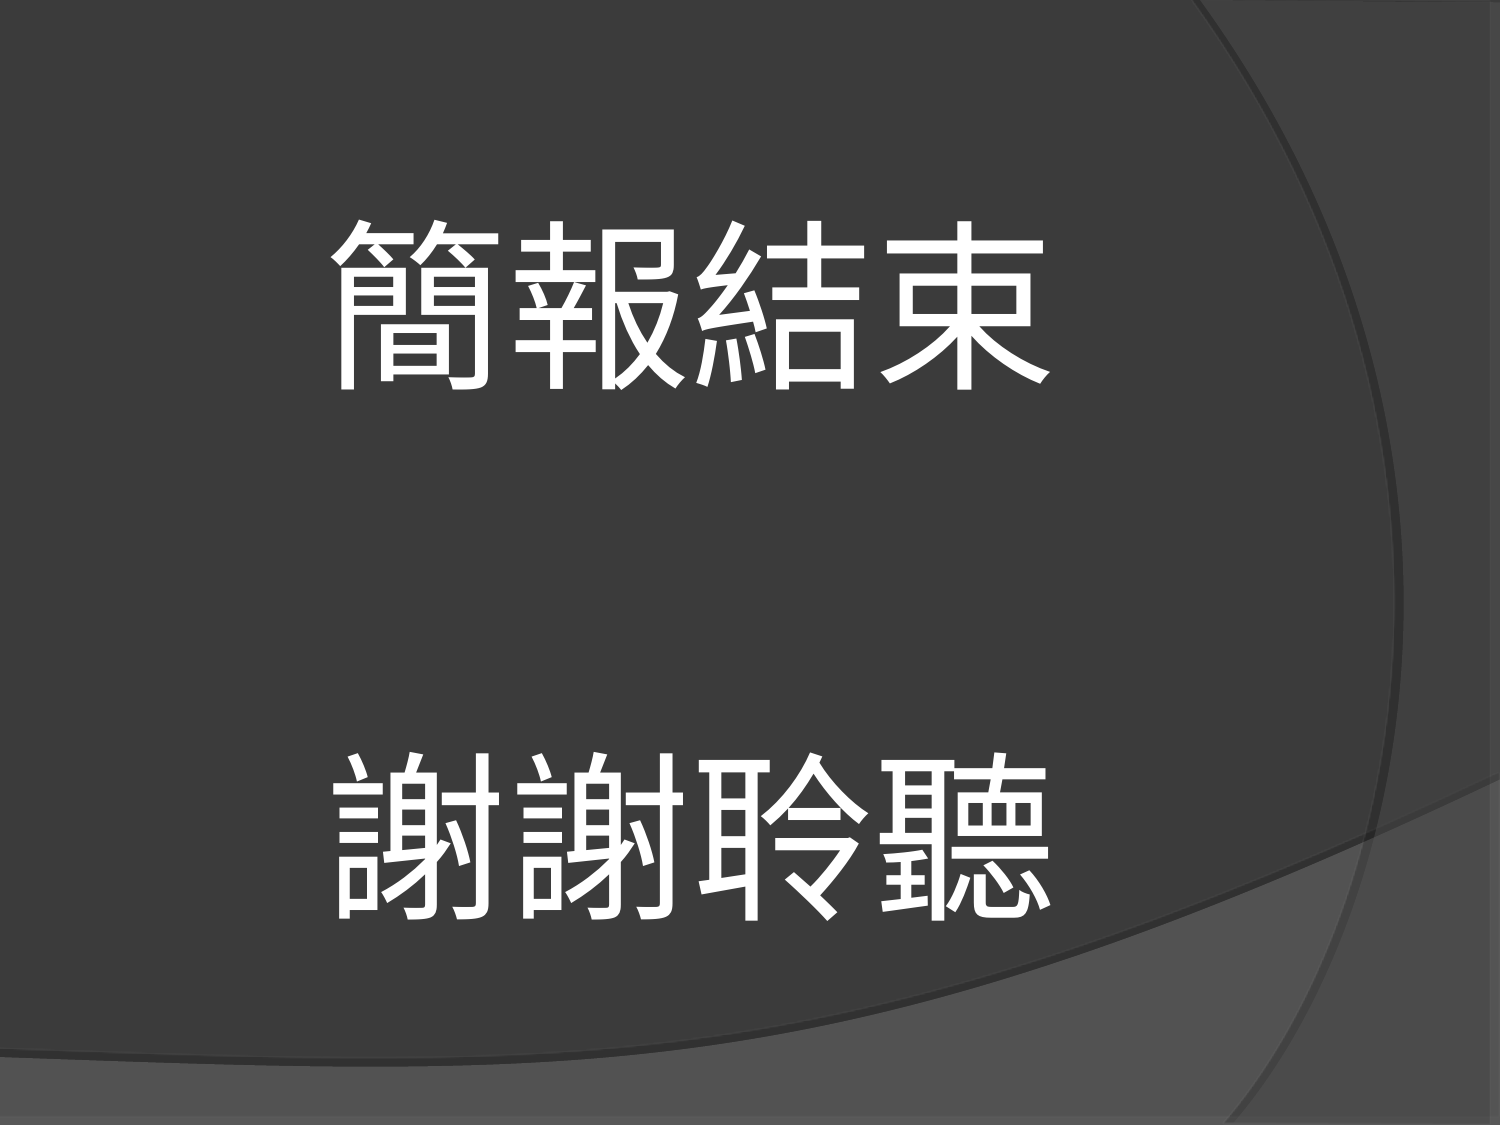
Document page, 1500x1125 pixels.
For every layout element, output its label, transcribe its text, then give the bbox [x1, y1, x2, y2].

list 簡報結束 謝謝聆聽 [74, 184, 1300, 1005]
